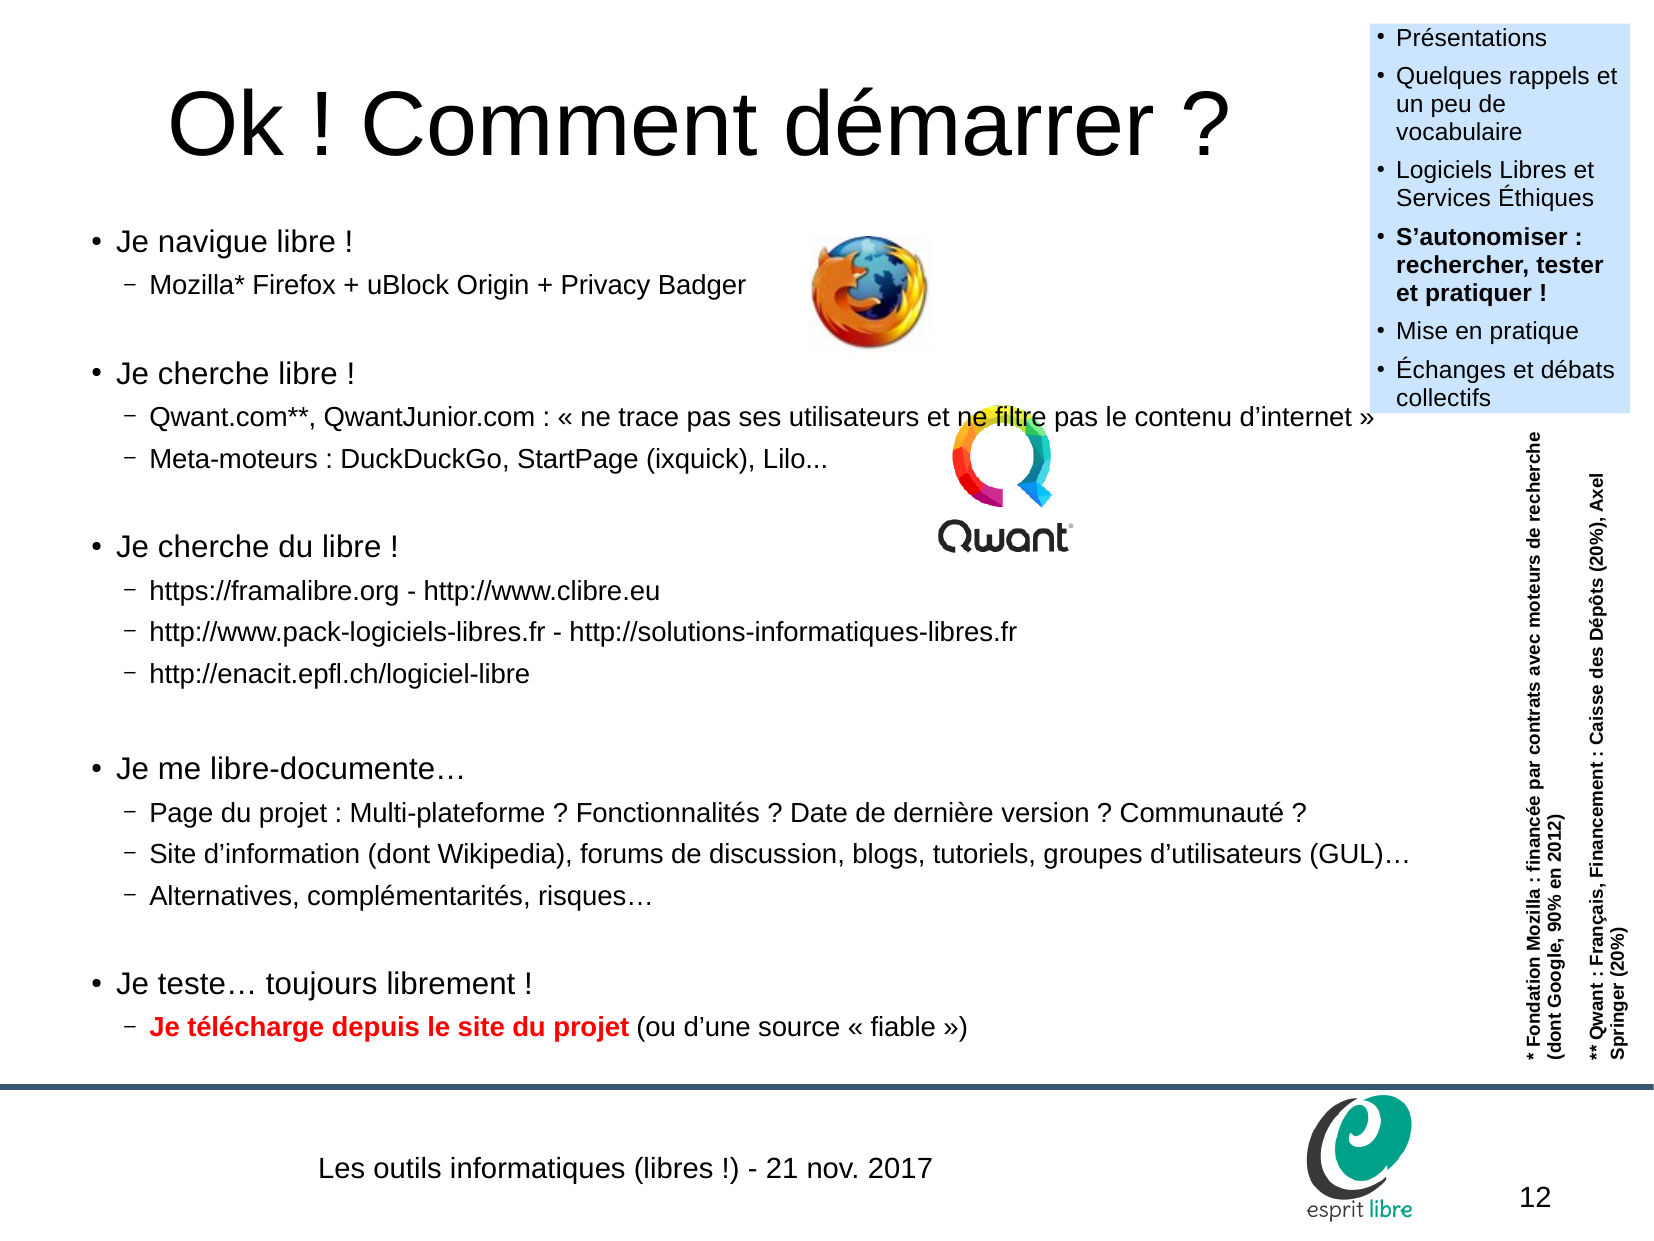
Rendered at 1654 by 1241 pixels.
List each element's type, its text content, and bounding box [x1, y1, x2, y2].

list Présentations Quelques rappels et un peu de vocabulaire Logiciels Libres et Services Éthiques S’autonomiser : rechercher, tester et pratiquer ! Mise en pratique Échanges et débats collectifs [1370, 23, 1630, 414]
title Ok ! Comment démarrer ? [5, 19, 1394, 227]
picture [1293, 1092, 1424, 1223]
picture [809, 236, 932, 353]
list Je navigue libre ! Mozilla* Firefox + uBlock Origin + Privacy Badger Je cherche libre ! Qwant.com**, QwantJunior.com : « ne trace pas ses utilisateurs et ne filtre pas le contenu d’internet » Meta-moteurs : DuckDuckGo, StartPage (ixquick), Lilo... Je cherche du libre ! https://framalibre.org - http://www.clibre.eu http://www.pack-logiciels-libres.fr - http://solutions-informatiques-libres.fr http://enacit.epfl.ch/logiciel-libre Je me libre-documente… Page du projet : Multi-plateforme ? Fonctionnalités ? Date de dernière version ? Communauté ? Site d’information (dont Wikipedia), forums de discussion, blogs, tutoriels, groupes d’utilisateurs (GUL)… Alternatives, complémentarités, risques… Je teste… toujours librement ! Je télécharge depuis le site du projet (ou d’une source « fiable ») [82, 224, 1515, 1063]
text_box * Fondation Mozilla : financée par contrats avec moteurs de recherche (dont Google, 90% en 2012) ** Qwant : Français, Financement : Caisse des Dépôts (20%), Axel Springer (20%) [1515, 413, 1634, 1111]
